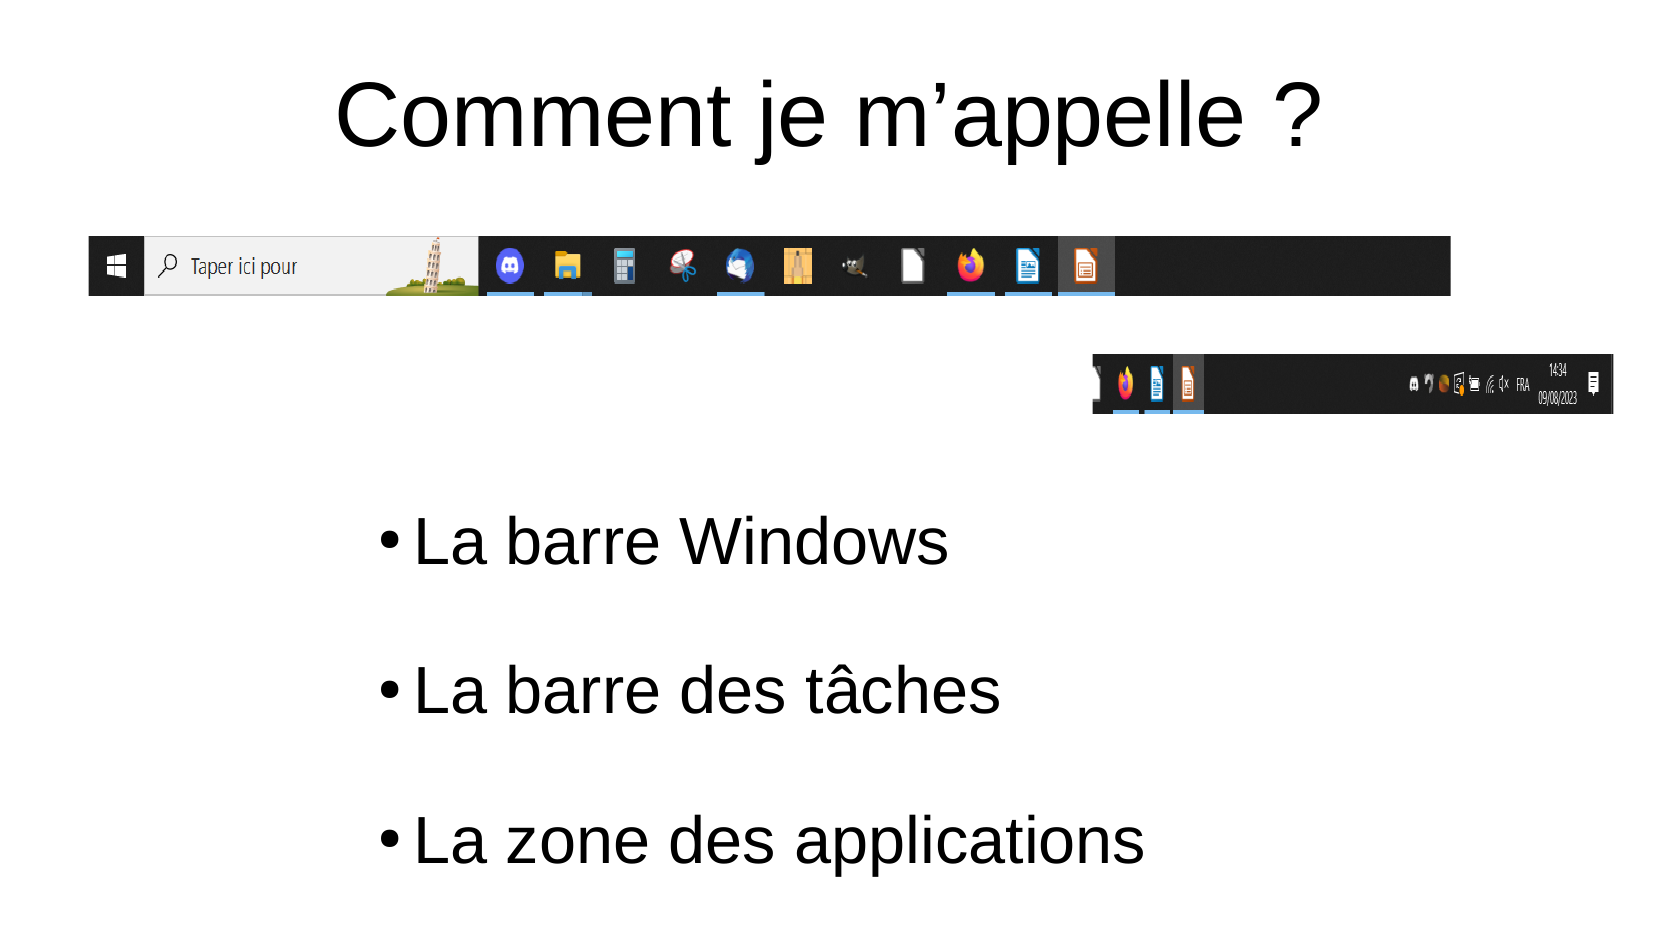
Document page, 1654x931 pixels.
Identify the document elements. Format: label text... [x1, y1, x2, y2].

picture [1092, 354, 1614, 414]
subtitle La barre Windows La barre des tâches La zone des applications [378, 383, 1270, 924]
title Comment je m’appelle ? [88, 37, 1571, 193]
picture [88, 236, 1451, 296]
